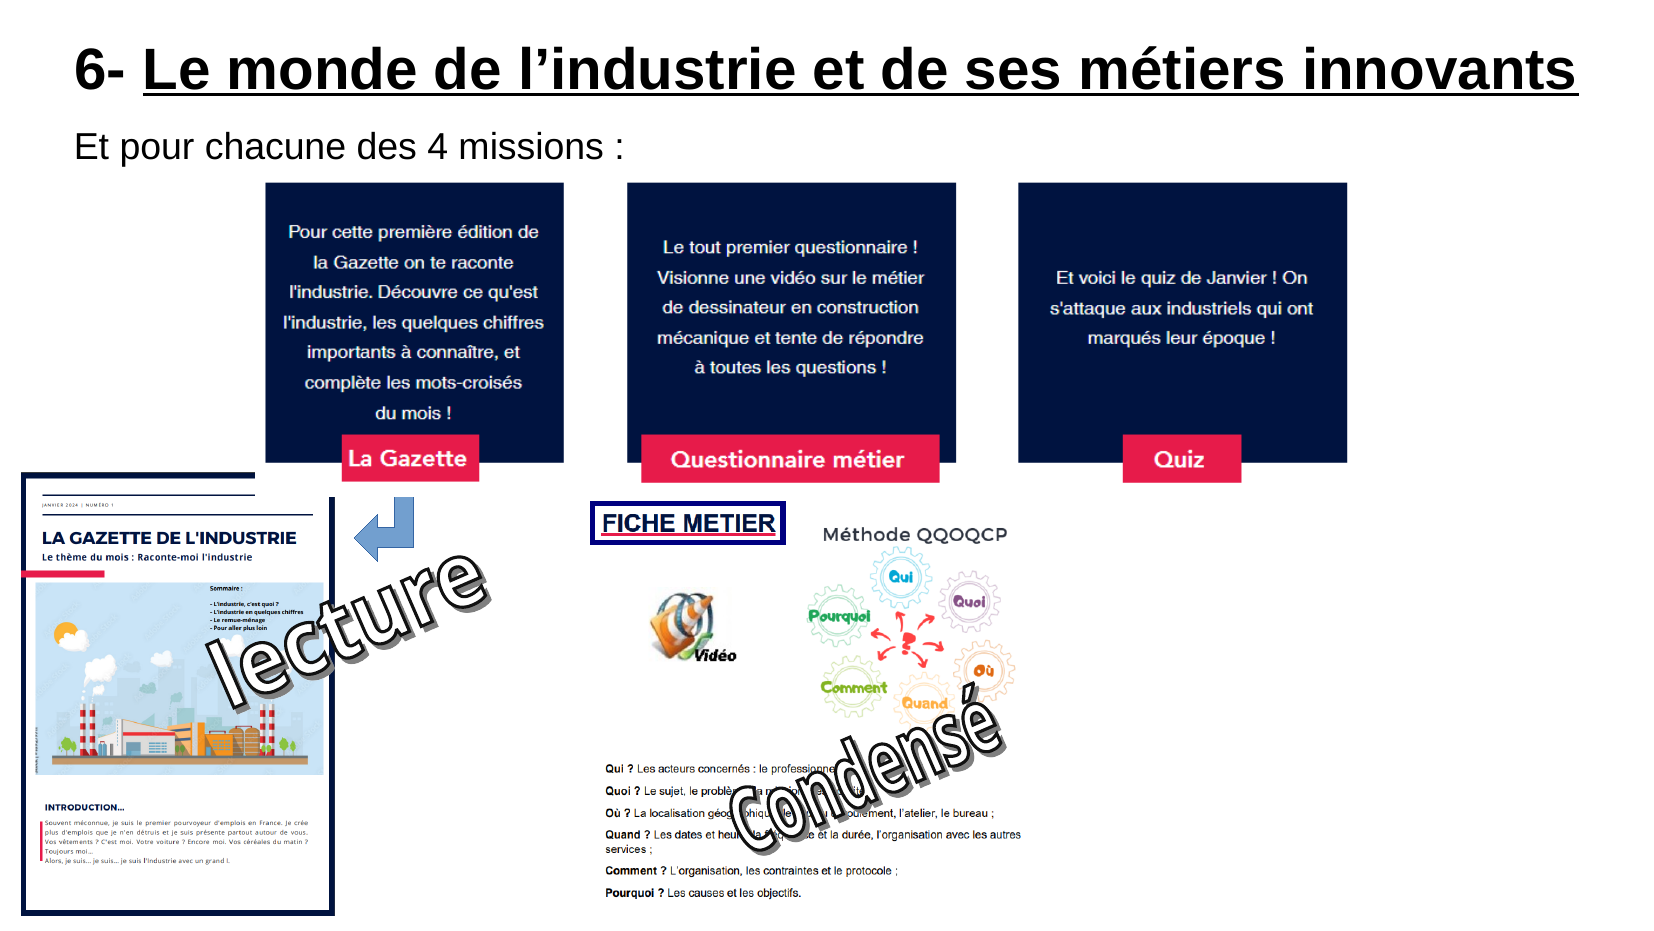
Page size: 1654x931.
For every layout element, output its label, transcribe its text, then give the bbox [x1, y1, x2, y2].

text_box Condensé [797, 772, 844, 826]
text_box Condensé [934, 715, 969, 767]
text_box lecture [352, 586, 410, 644]
text_box Condensé [768, 788, 805, 837]
text_box Condensé [963, 683, 974, 703]
picture [590, 501, 1033, 907]
text_box lecture [317, 601, 364, 659]
text_box [661, 767, 1565, 916]
text_box Condensé [835, 737, 878, 808]
text_box lecture [285, 622, 329, 675]
text_box Et pour chacune des 4 missions : [59, 118, 650, 175]
text_box lecture [241, 642, 289, 693]
text_box lecture [206, 640, 246, 708]
text_box [354, 497, 414, 562]
text_box Condensé [730, 786, 776, 851]
text_box lecture [438, 556, 486, 608]
picture [21, 171, 1359, 916]
text_box Condensé [869, 743, 908, 793]
text_box 6- Le monde de l’industrie et de ses métiers innovants [29, 29, 1625, 110]
text_box lecture [401, 569, 433, 627]
text_box Condensé [963, 703, 1001, 752]
text_box Condensé [897, 728, 944, 783]
text_box [661, 497, 709, 501]
